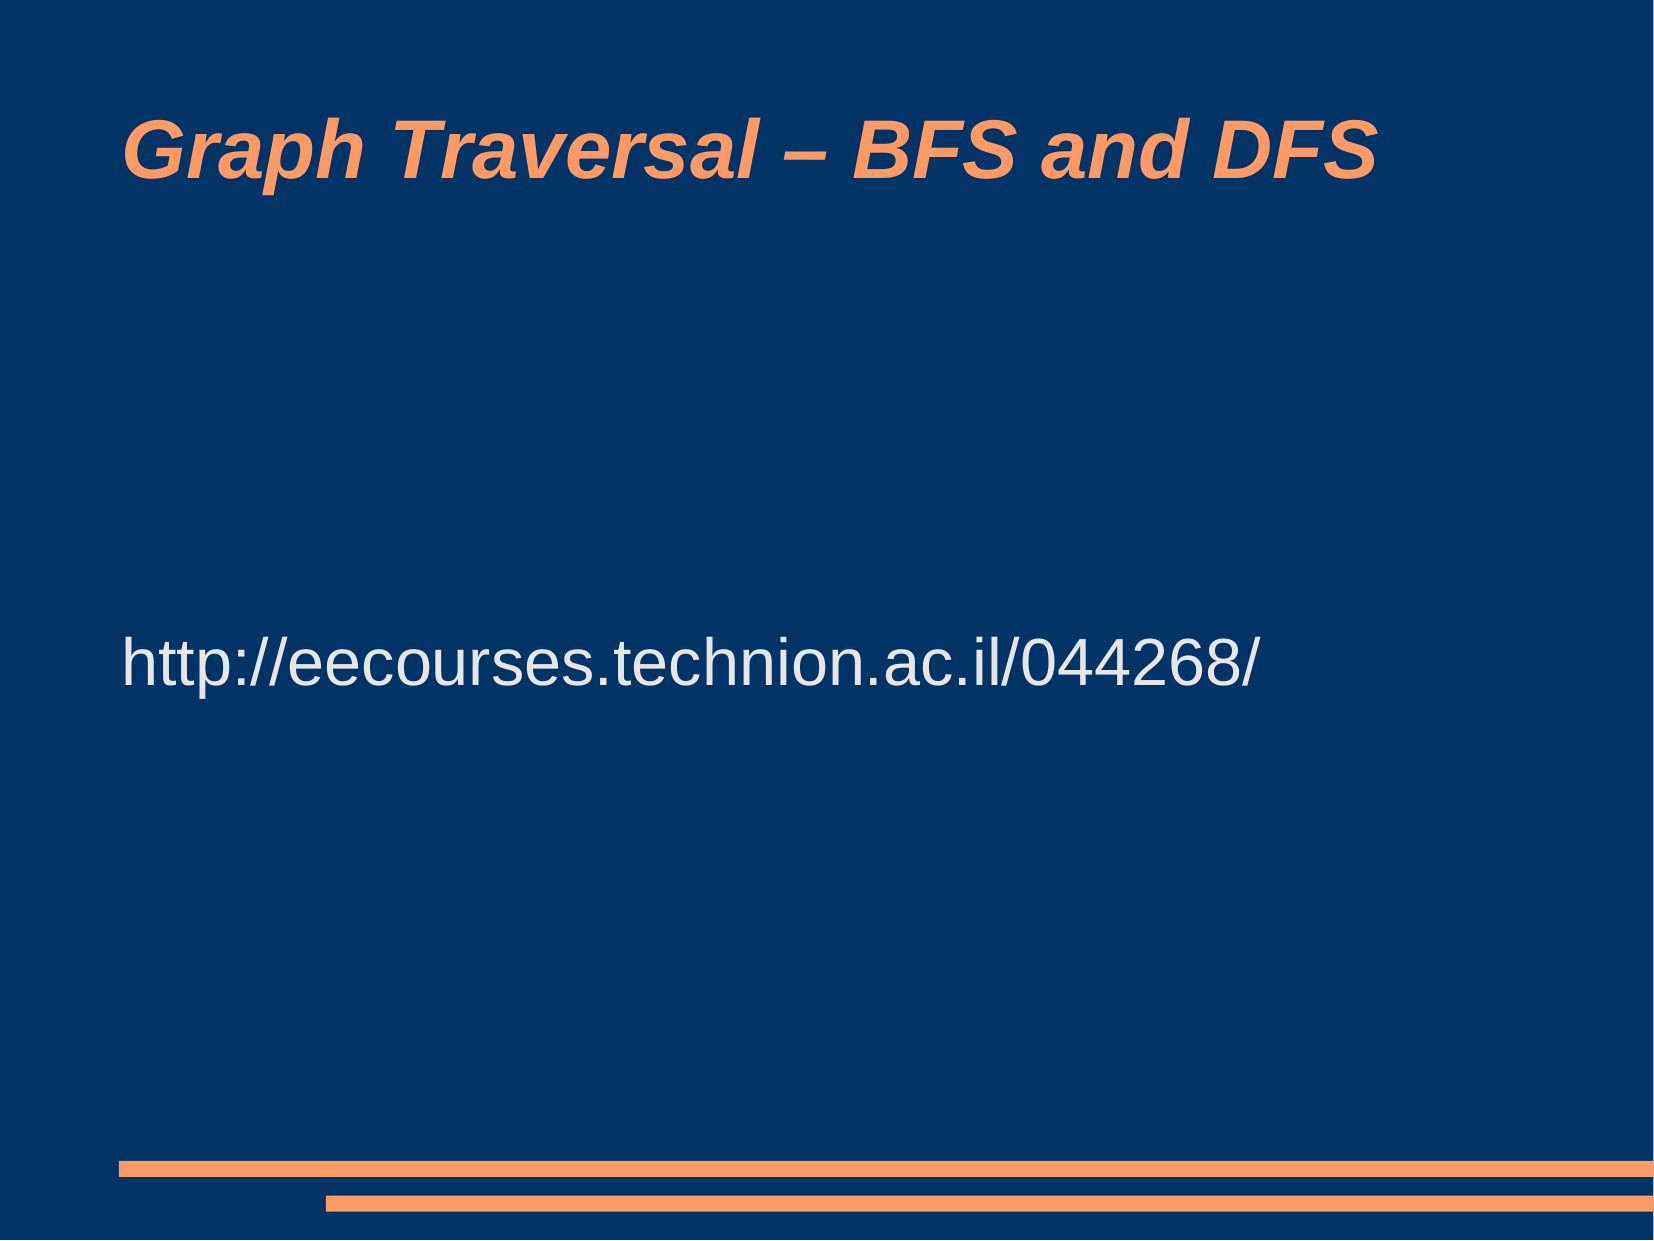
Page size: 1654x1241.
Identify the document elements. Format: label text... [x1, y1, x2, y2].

list http://eecourses.technion.ac.il/044268/ [121, 251, 1561, 1062]
title Graph Traversal – BFS and DFS [121, 46, 1534, 251]
